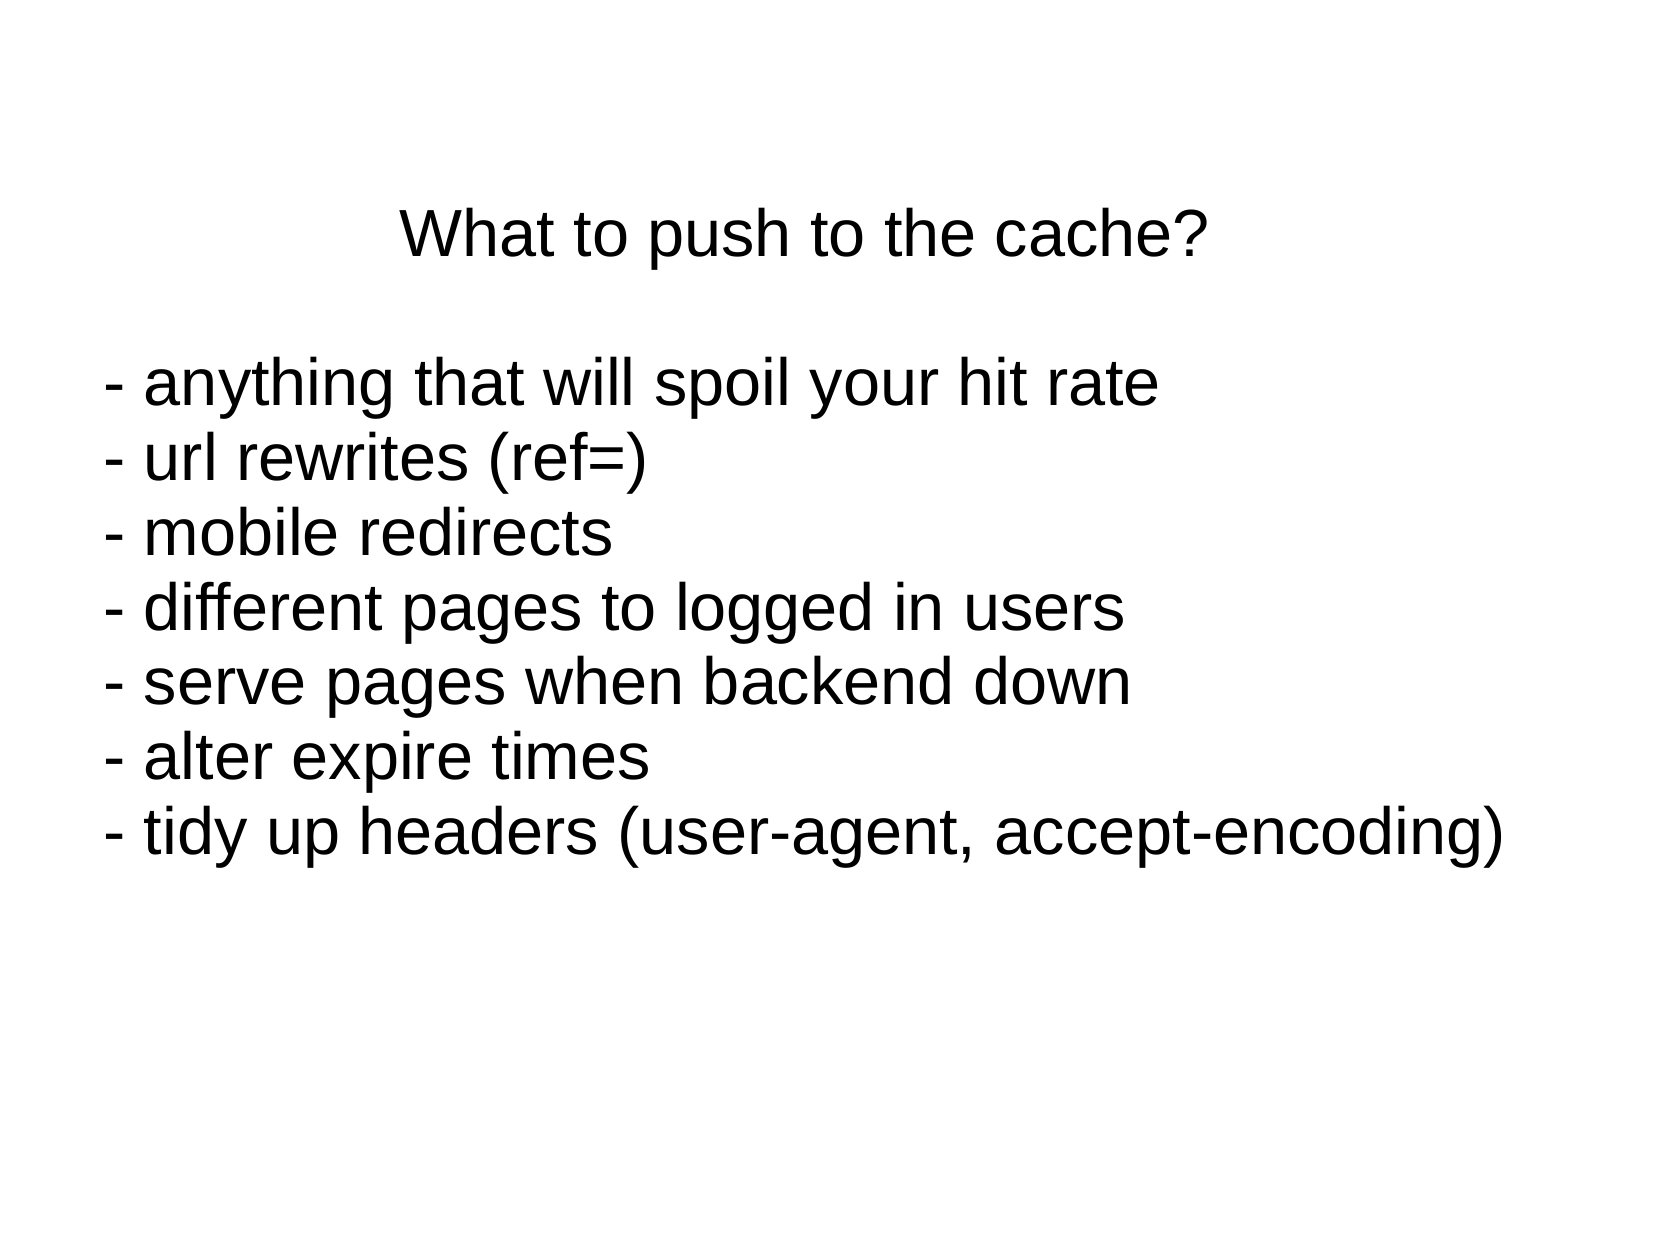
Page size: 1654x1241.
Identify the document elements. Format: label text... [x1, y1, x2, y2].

text_box What to push to the cache? - anything that will spoil your hit rate - url rewrites (ref=) - mobile redirects - different pages to logged in users - serve pages when backend down - alter expire times - tidy up headers (user-agent, accept-encoding) [88, 188, 1520, 1034]
